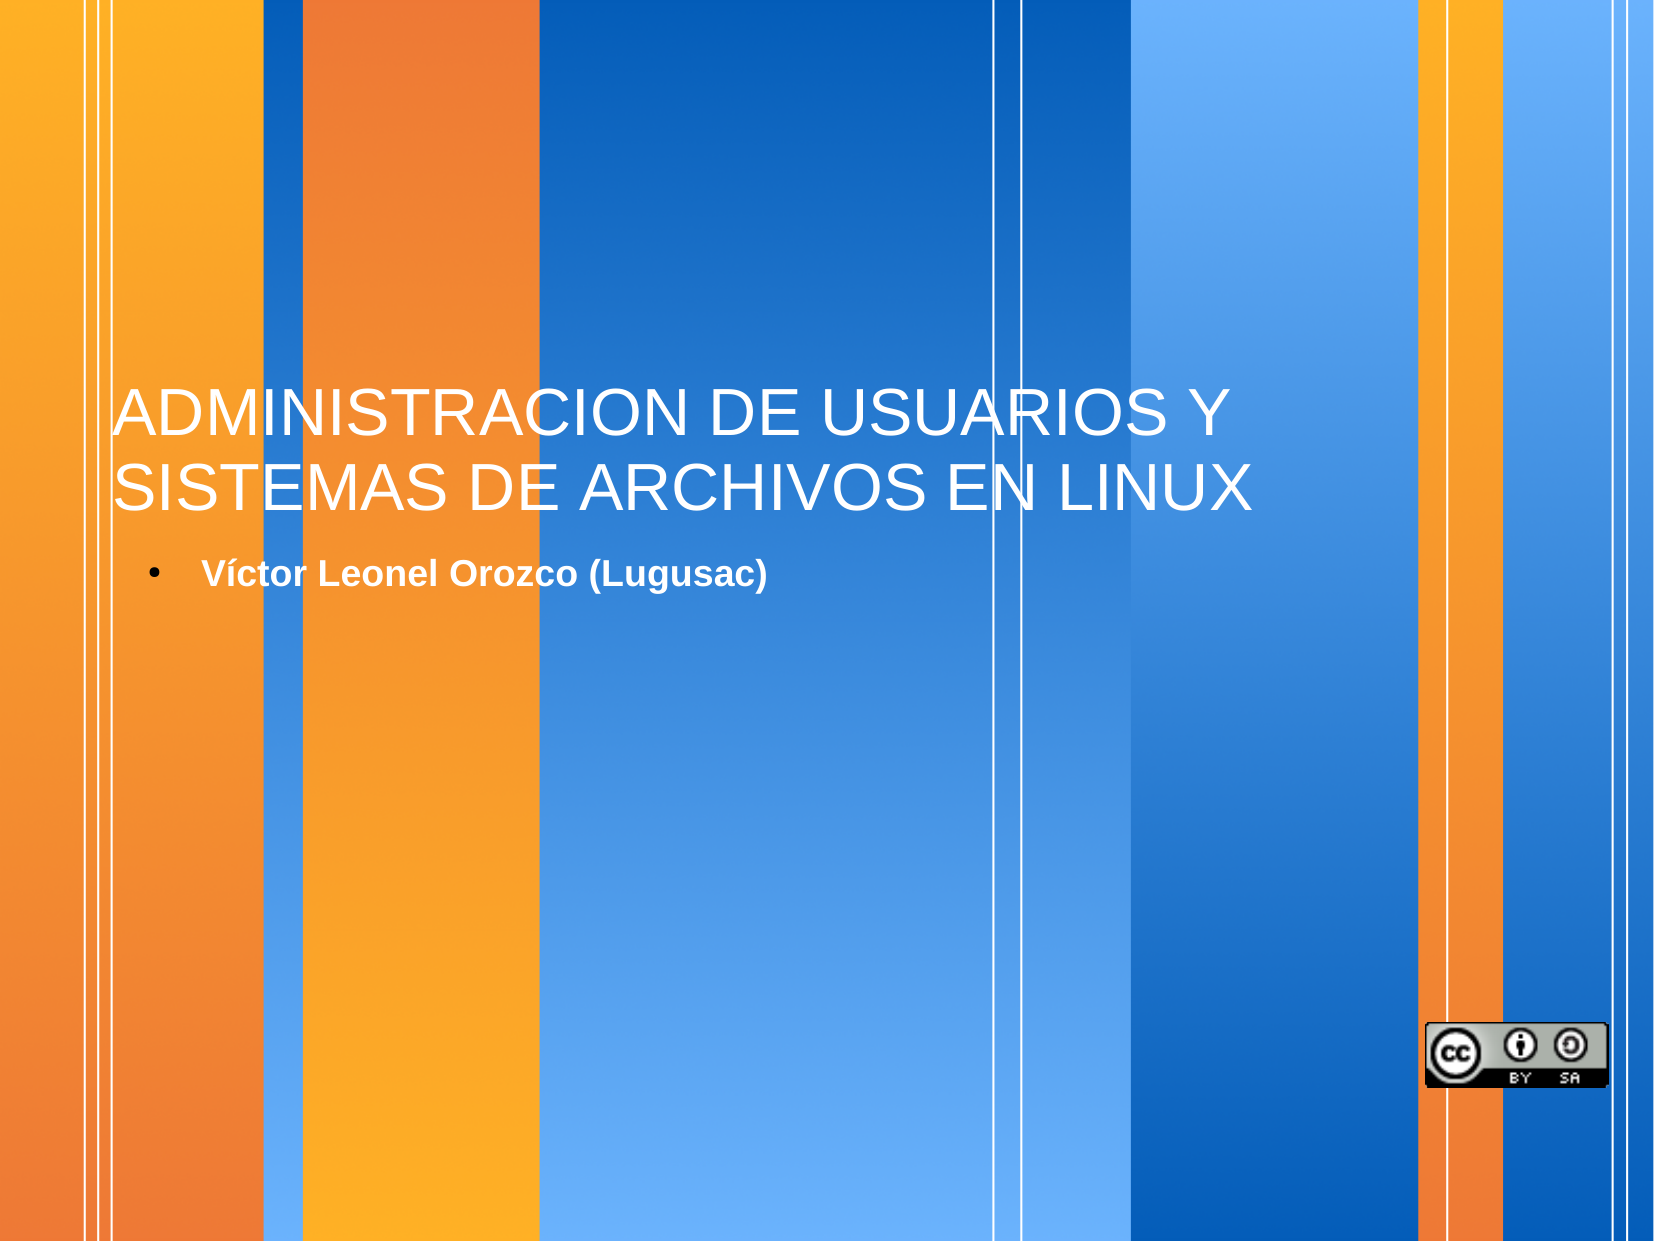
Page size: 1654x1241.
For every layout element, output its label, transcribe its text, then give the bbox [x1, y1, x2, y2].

title ADMINISTRACION DE USUARIOS Y SISTEMAS DE ARCHIVOS EN LINUX [112, 375, 1276, 525]
picture [0, 0, 1654, 1241]
list Víctor Leonel Orozco (Lugusac) [112, 552, 1305, 638]
